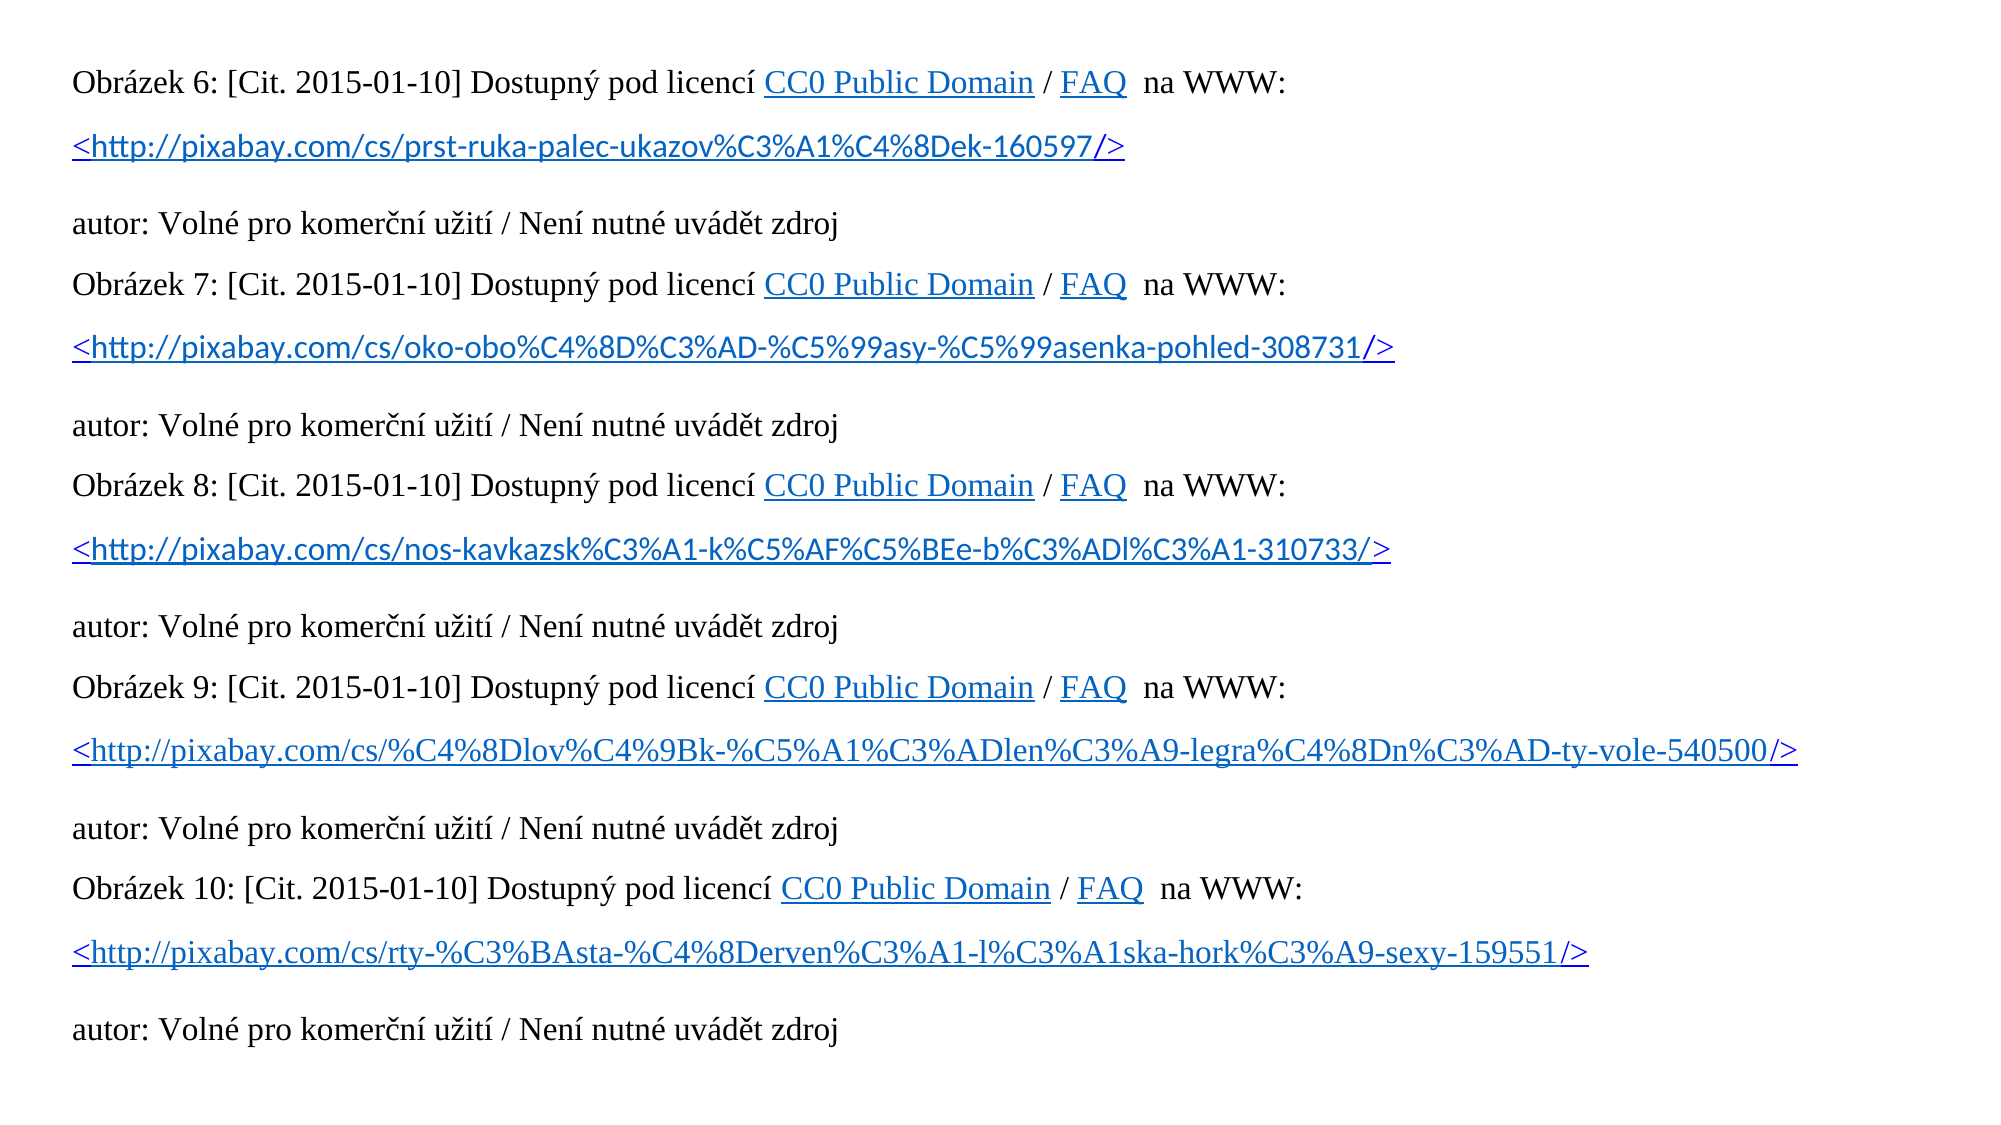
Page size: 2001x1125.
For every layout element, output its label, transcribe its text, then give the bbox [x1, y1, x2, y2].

list Obrázek 6: [Cit. 2015-01-10] Dostupný pod licencí CC0 Public Domain / FAQ na WWW: <http://pixabay.com/cs/prst-ruka-palec-ukazov%C3%A1%C4%8Dek-160597/> autor: Volné pro komerční užití / Není nutné uvádět zdroj Obrázek 7: [Cit. 2015-01-10] Dostupný pod licencí CC0 Public Domain / FAQ na WWW: <http://pixabay.com/cs/oko-obo%C4%8D%C3%AD-%C5%99asy-%C5%99asenka-pohled-308731/> autor: Volné pro komerční užití / Není nutné uvádět zdroj Obrázek 8: [Cit. 2015-01-10] Dostupný pod licencí CC0 Public Domain / FAQ na WWW: <http://pixabay.com/cs/nos-kavkazsk%C3%A1-k%C5%AF%C5%BEe-b%C3%ADl%C3%A1-310733/> autor: Volné pro komerční užití / Není nutné uvádět zdroj Obrázek 9: [Cit. 2015-01-10] Dostupný pod licencí CC0 Public Domain / FAQ na WWW: <http://pixabay.com/cs/%C4%8Dlov%C4%9Bk-%C5%A1%C3%ADlen%C3%A9-legra%C4%8Dn%C3%AD-ty-vole-540500/> autor: Volné pro komerční užití / Není nutné uvádět zdroj Obrázek 10: [Cit. 2015-01-10] Dostupný pod licencí CC0 Public Domain / FAQ na WWW: <http://pixabay.com/cs/rty-%C3%BAsta-%C4%8Derven%C3%A1-l%C3%A1ska-hork%C3%A9-sexy-159551/> autor: Volné pro komerční užití / Není nutné uvádět zdroj [56, 52, 1959, 1125]
